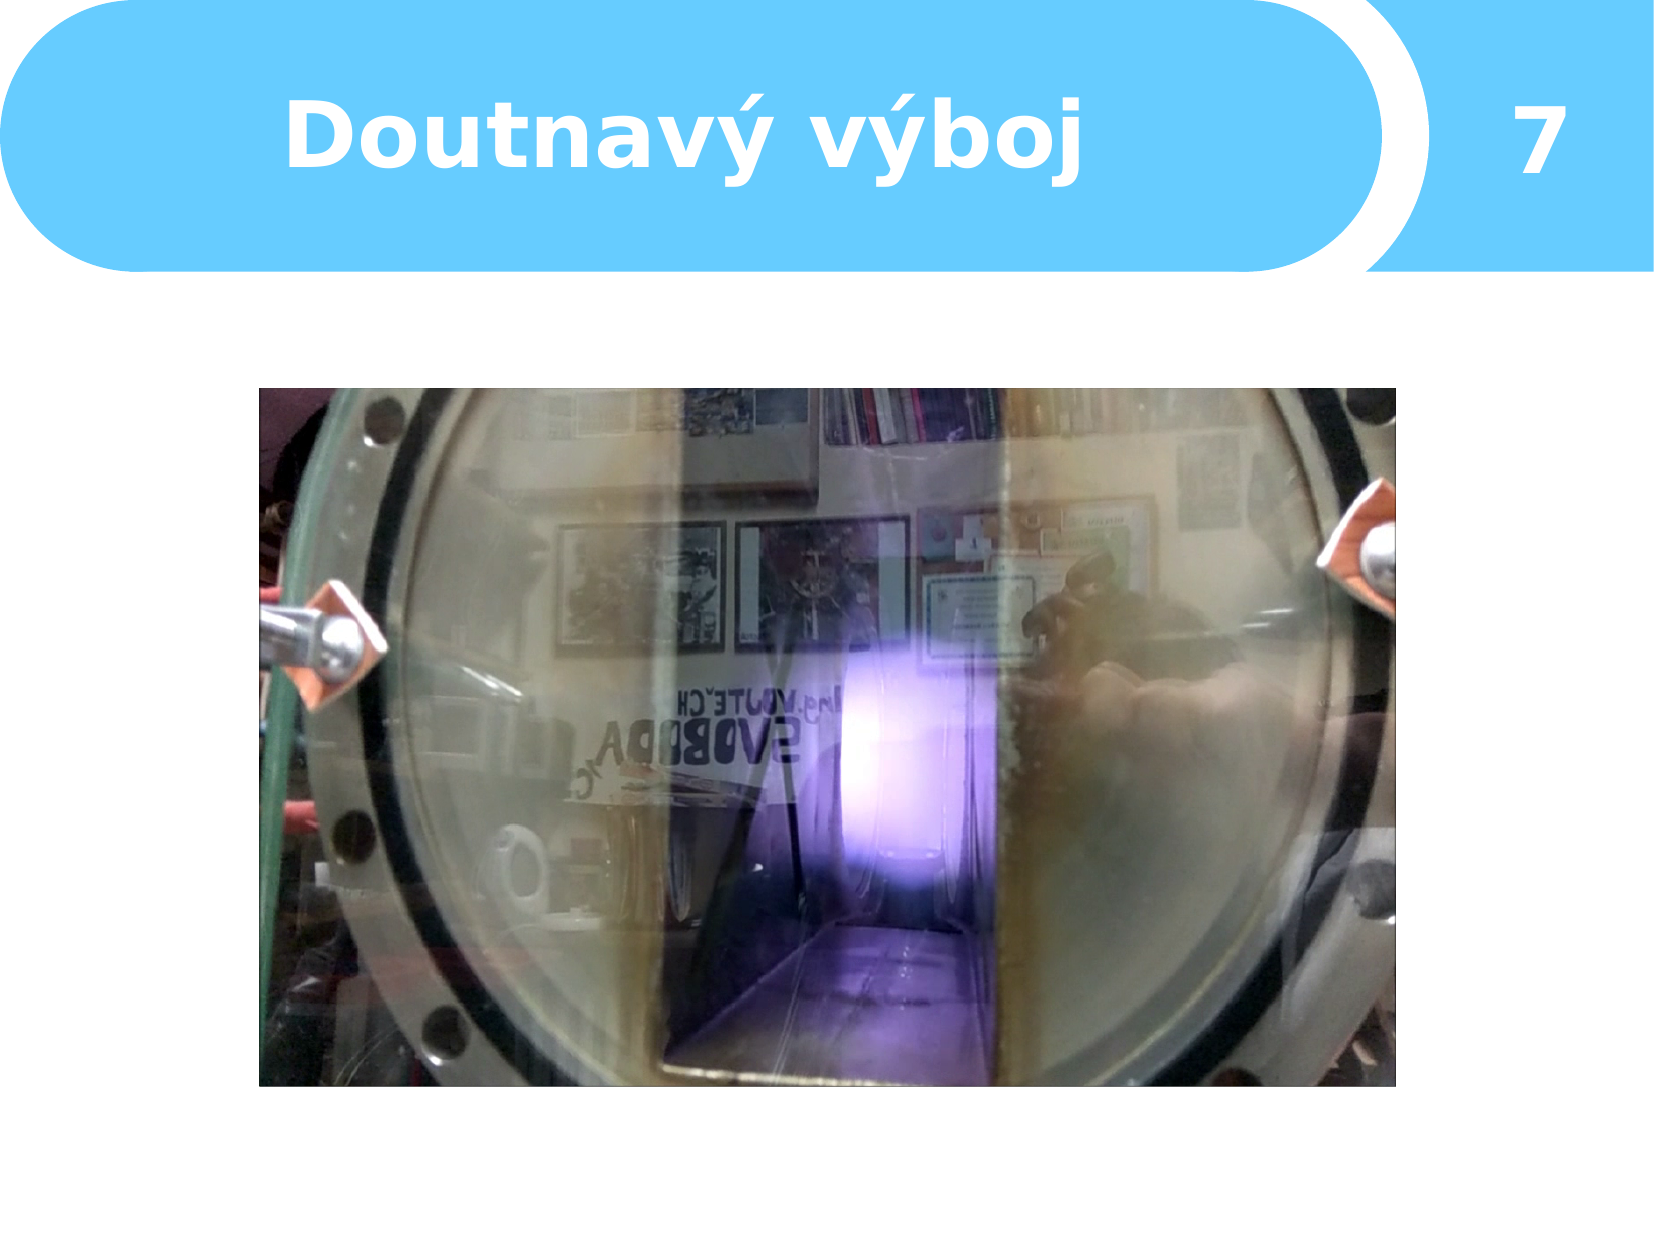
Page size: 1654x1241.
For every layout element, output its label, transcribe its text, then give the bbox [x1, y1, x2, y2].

picture [258, 388, 1396, 1087]
title Doutnavý výboj [118, 0, 1252, 272]
